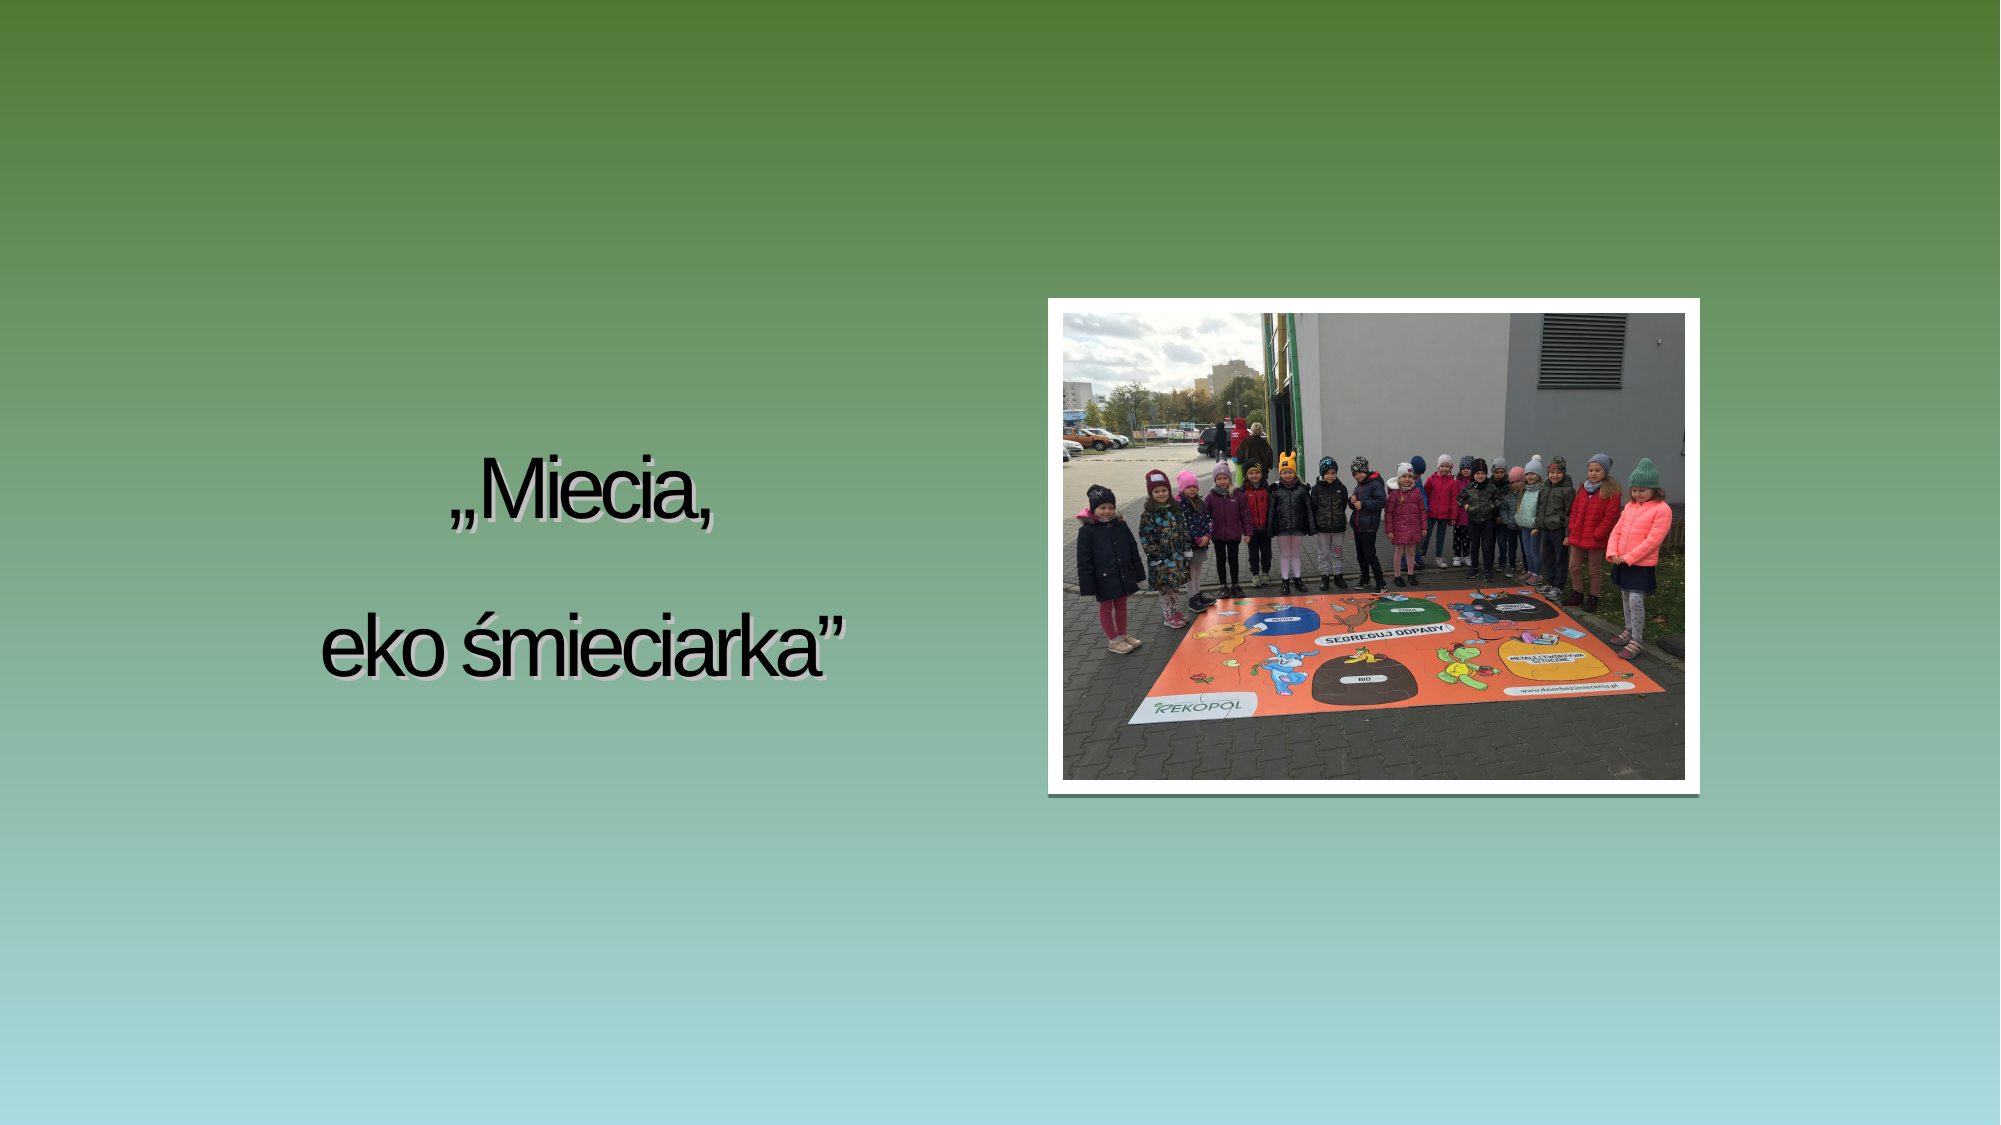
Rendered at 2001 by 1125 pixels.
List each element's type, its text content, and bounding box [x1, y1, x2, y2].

picture [1062, 312, 1686, 780]
title „Miecia, eko śmieciarka” [103, 370, 1047, 722]
